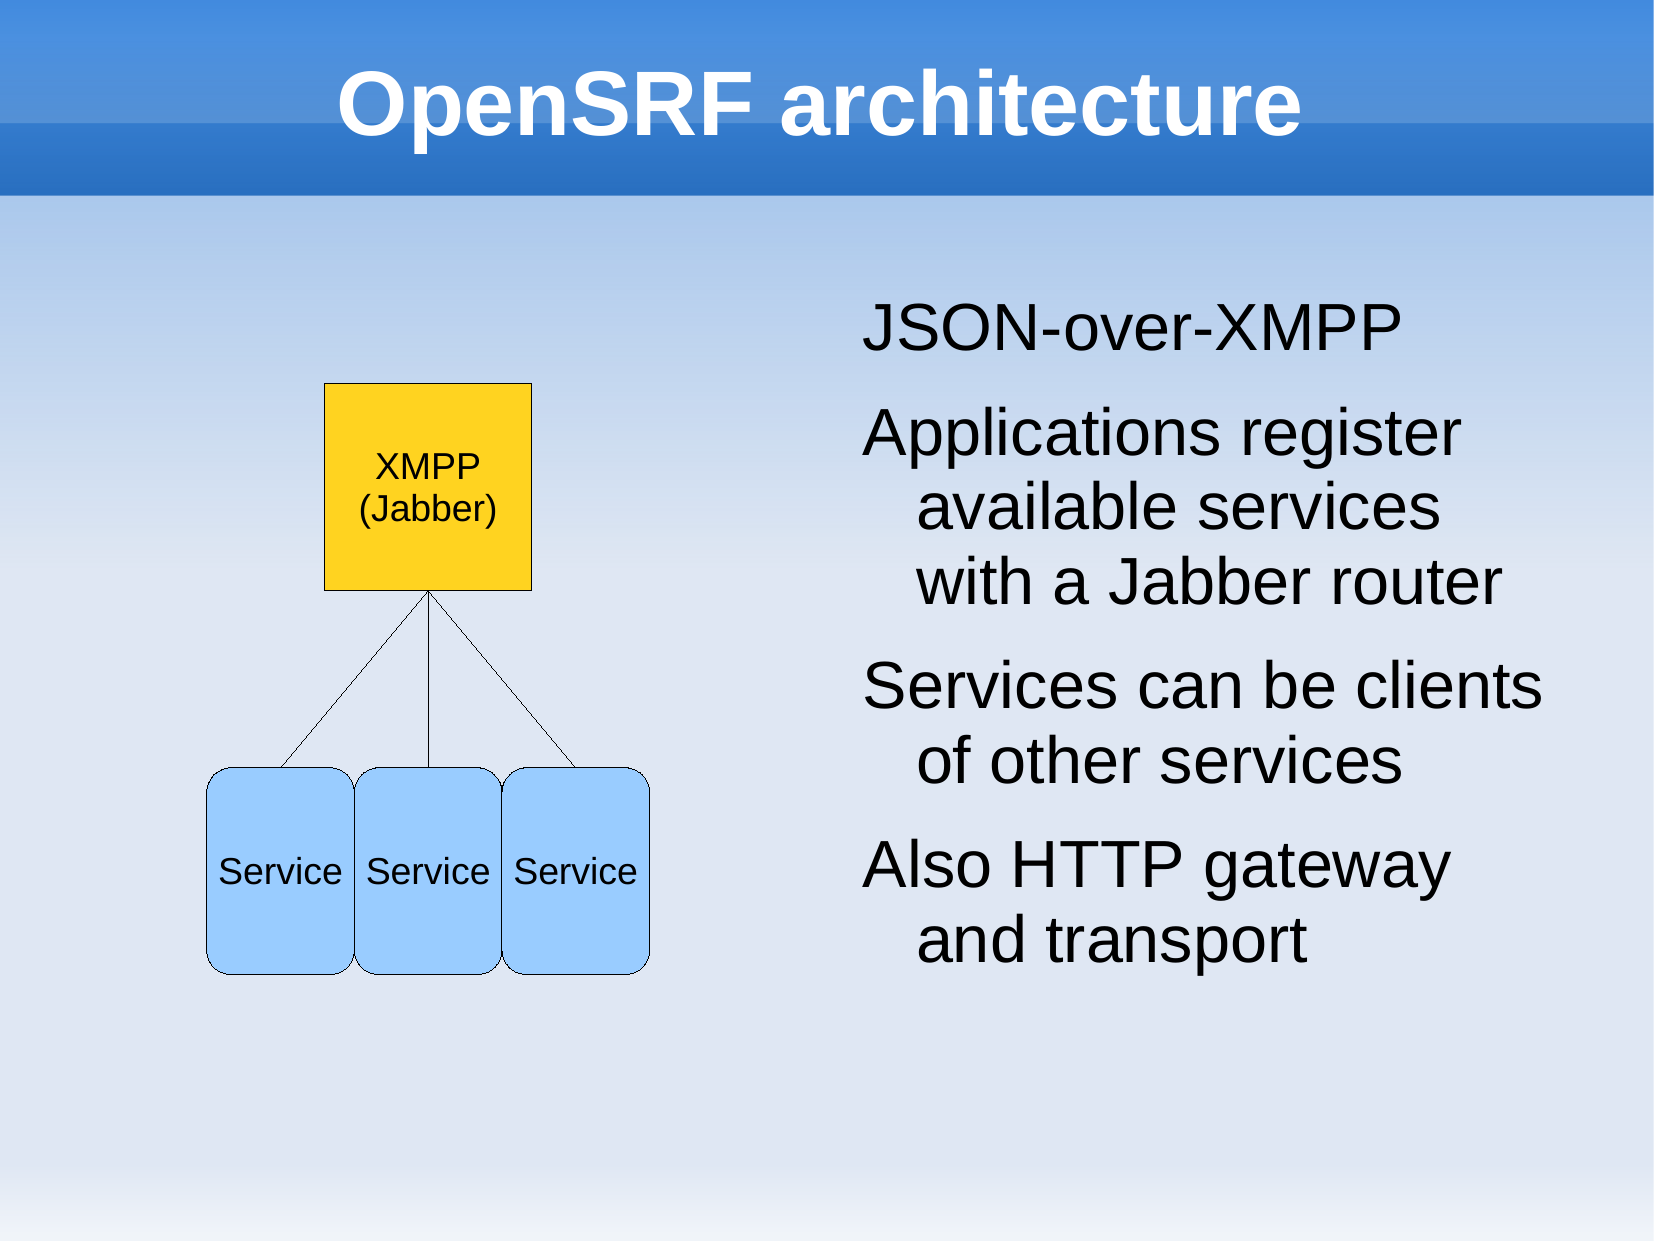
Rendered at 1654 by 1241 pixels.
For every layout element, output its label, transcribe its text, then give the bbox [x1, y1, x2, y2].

text_box Service [206, 767, 354, 975]
text_box XMPP (Jabber) [324, 383, 532, 591]
title OpenSRF architecture [76, 0, 1565, 208]
list JSON-over-XMPP Applications register available services with a Jabber router Services can be clients of other services Also HTTP gateway and transport [845, 290, 1572, 1127]
text_box Service [501, 767, 650, 975]
text_box Service [354, 767, 502, 975]
picture [0, 0, 1654, 1241]
